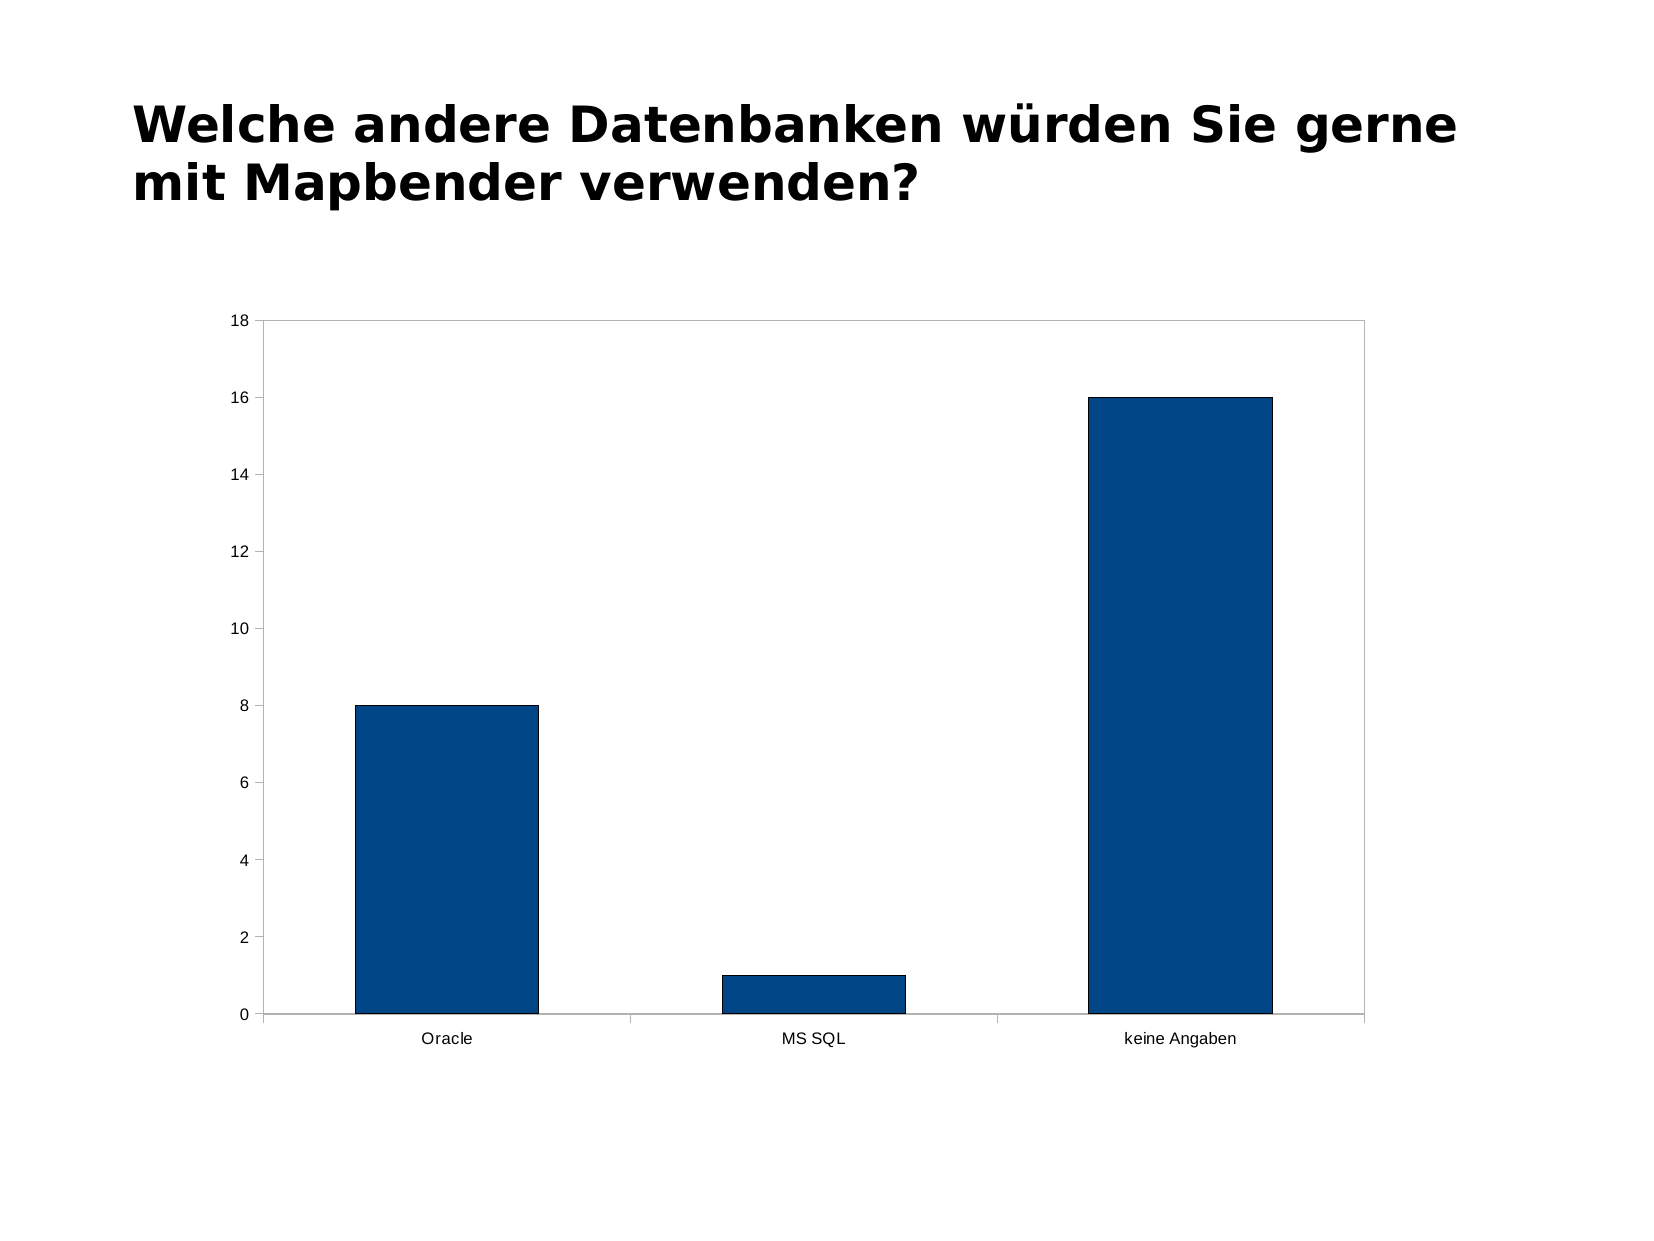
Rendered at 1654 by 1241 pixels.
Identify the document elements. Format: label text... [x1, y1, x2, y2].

text_box Welche andere Datenbanken würden Sie gerne mit Mapbender verwenden? [118, 88, 1477, 220]
chart [206, 295, 1388, 1063]
